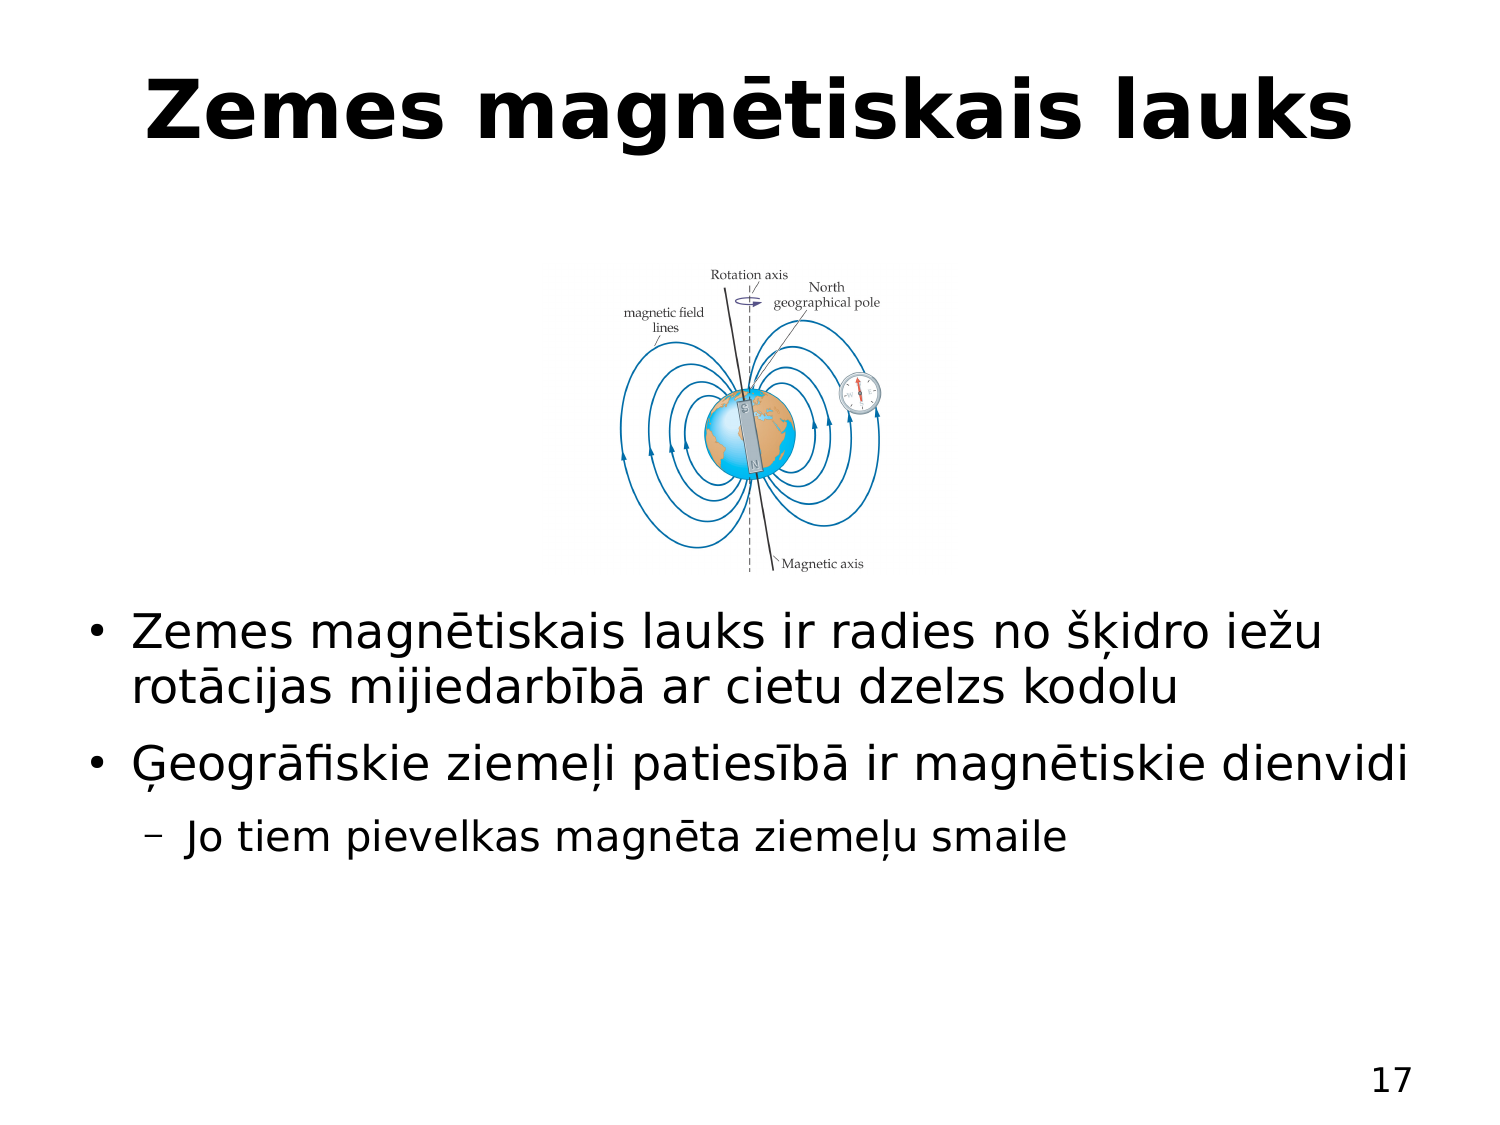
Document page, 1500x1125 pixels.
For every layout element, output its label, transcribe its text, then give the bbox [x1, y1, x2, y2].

picture [542, 263, 958, 575]
list Zemes magnētiskais lauks ir radies no šķidro iežu rotācijas mijiedarbībā ar cietu dzelzs kodolu Ģeogrāfiskie ziemeļi patiesībā ir magnētiskie dienvidi Jo tiem pievelkas magnēta ziemeļu smaile [75, 604, 1425, 916]
title Zemes magnētiskais lauks [75, 44, 1425, 177]
